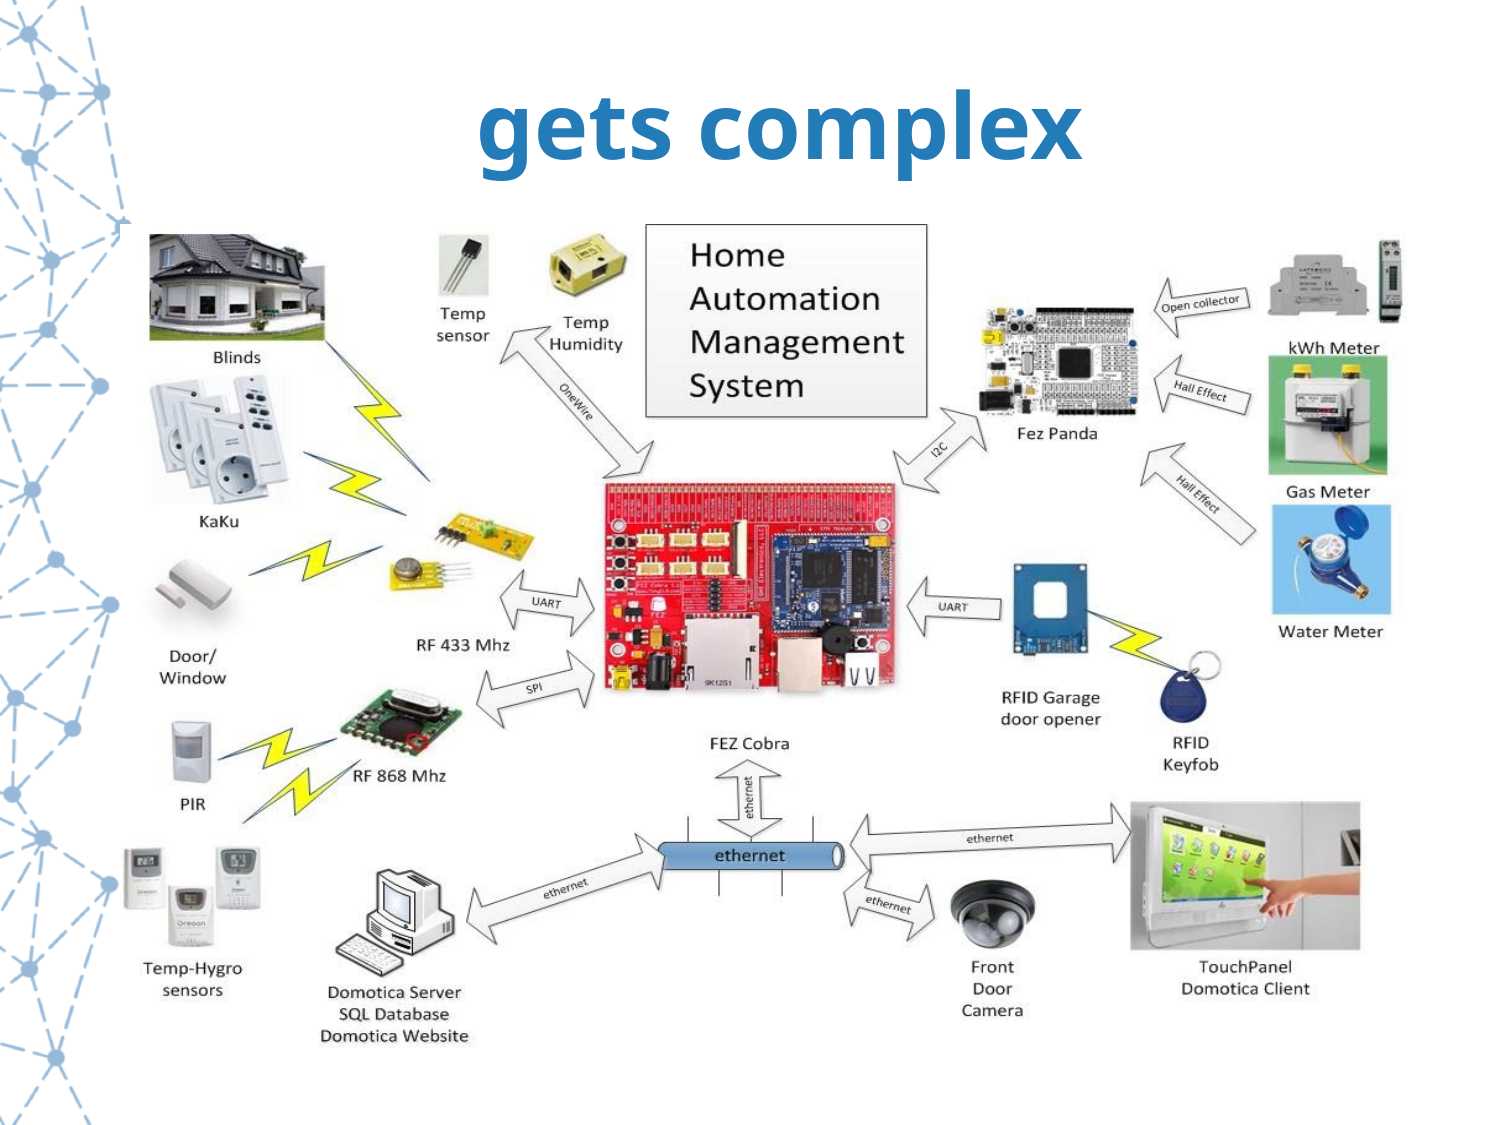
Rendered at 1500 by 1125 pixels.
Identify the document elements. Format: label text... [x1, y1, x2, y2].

picture [0, 0, 1411, 1125]
text_box gets complex [405, 54, 1156, 180]
